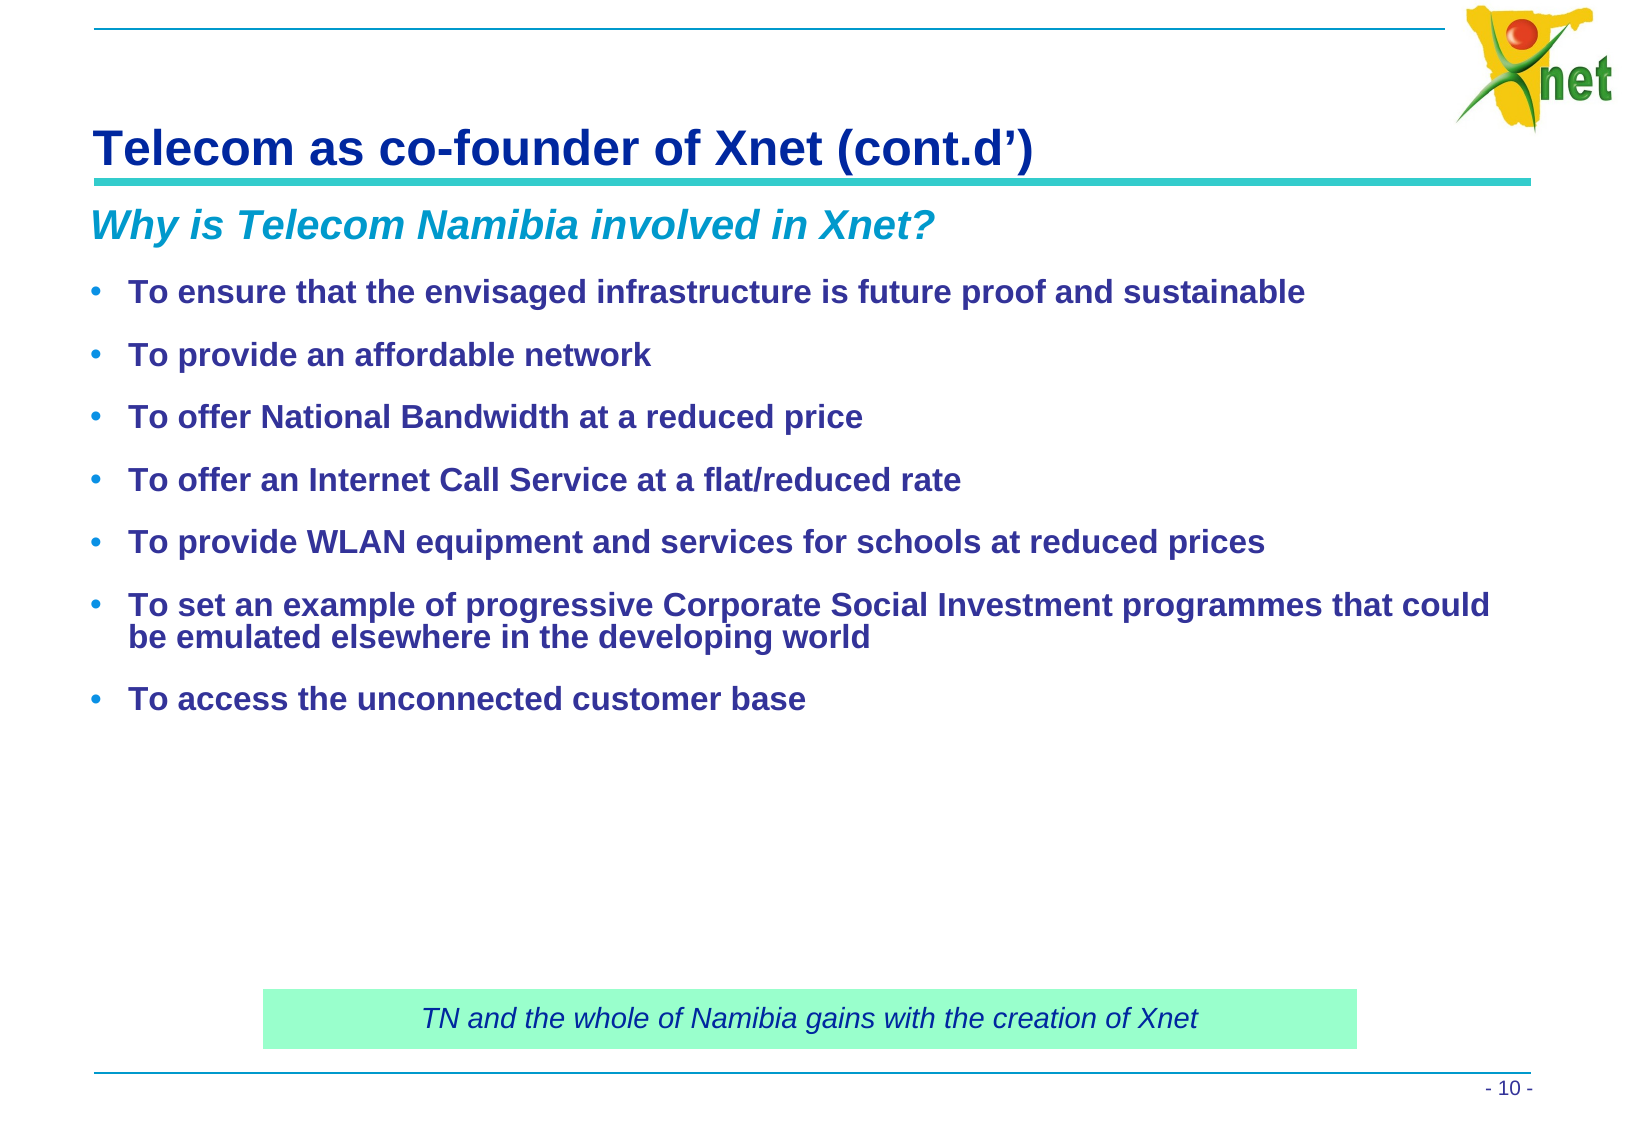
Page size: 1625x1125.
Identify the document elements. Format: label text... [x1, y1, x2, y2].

title Telecom as co-founder of Xnet (cont.d’) [82, 114, 1526, 181]
text_box TN and the whole of Namibia gains with the creation of Xnet [262, 988, 1358, 1051]
list Why is Telecom Namibia involved in Xnet? To ensure that the envisaged infrastructure is future proof and sustainable To provide an affordable network To offer National Bandwidth at a reduced price To offer an Internet Call Service at a flat/reduced rate To provide WLAN equipment and services for schools at reduced prices To set an example of progressive Corporate Social Investment programmes that could be emulated elsewhere in the developing world To access the unconnected customer base [75, 200, 1521, 742]
picture [1445, 0, 1625, 139]
